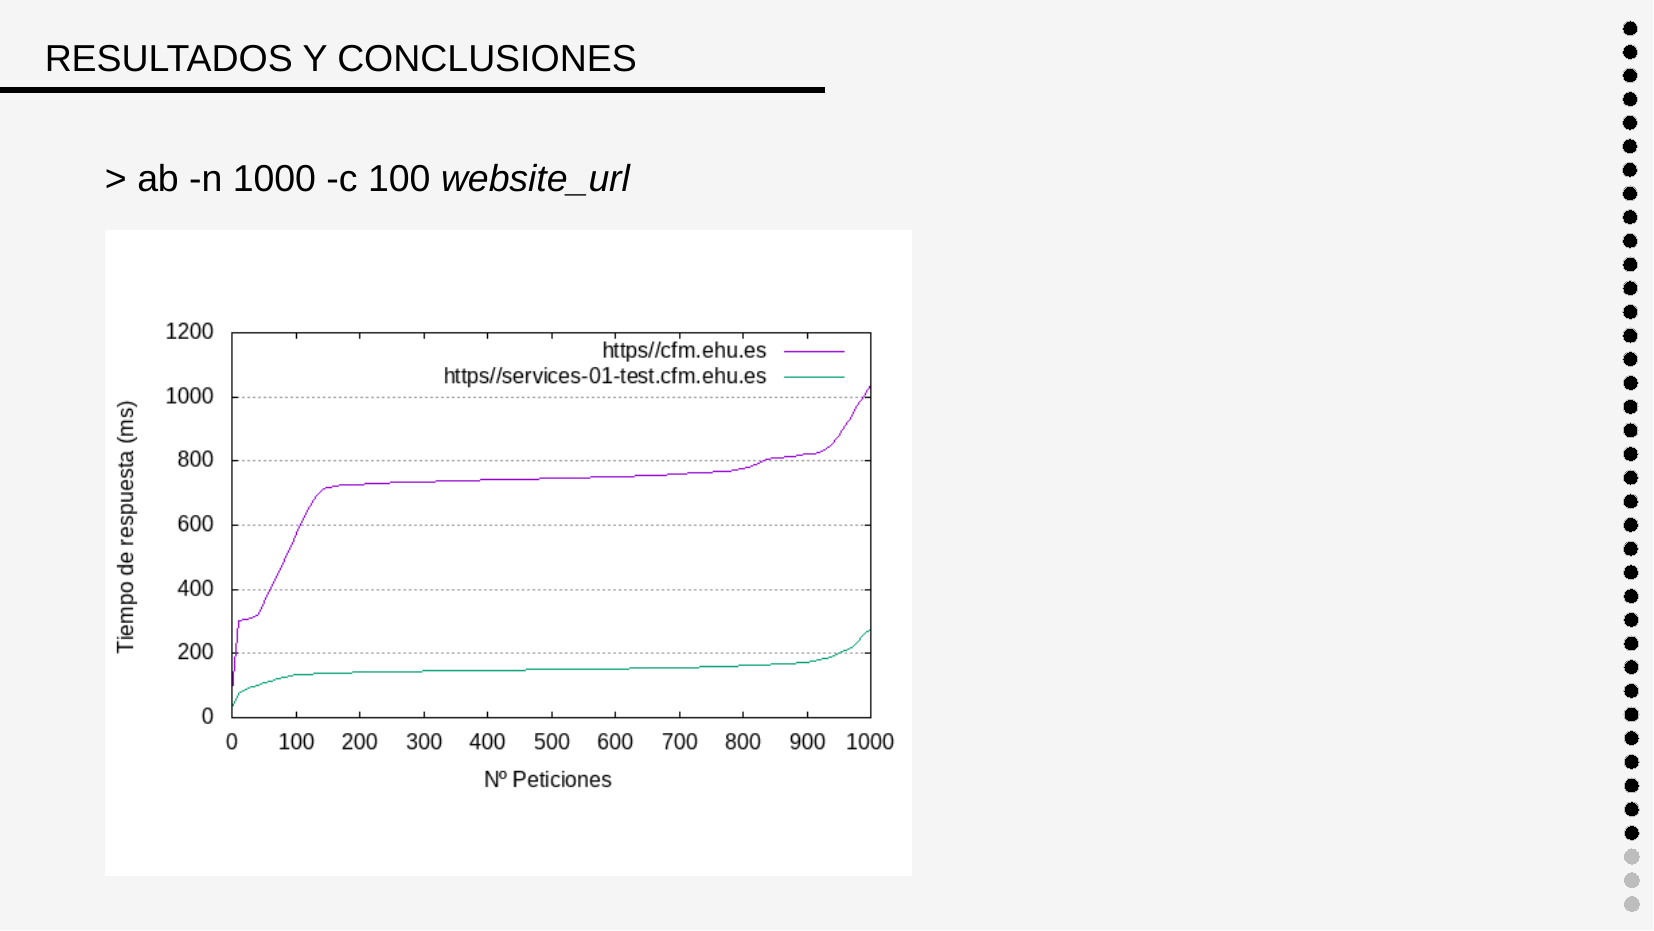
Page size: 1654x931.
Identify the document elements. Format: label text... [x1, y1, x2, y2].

text_box RESULTADOS Y CONCLUSIONES [30, 30, 826, 129]
text_box [1623, 469, 1639, 486]
text_box [1623, 446, 1639, 462]
text_box [1623, 659, 1639, 675]
text_box [1622, 327, 1638, 344]
text_box [1624, 754, 1640, 770]
text_box [1622, 138, 1638, 154]
text_box [1623, 564, 1639, 580]
text_box [1622, 185, 1638, 201]
text_box [1622, 280, 1638, 296]
text_box [1622, 304, 1638, 320]
text_box [1623, 683, 1639, 699]
text_box [1622, 91, 1638, 107]
text_box > ab -n 1000 -c 100 website_url [90, 150, 1111, 417]
text_box [1622, 209, 1638, 225]
text_box [1623, 588, 1639, 604]
picture [105, 230, 912, 876]
text_box [1624, 730, 1640, 746]
text_box [1623, 635, 1639, 651]
text_box [1624, 825, 1640, 841]
text_box [1623, 541, 1639, 557]
text_box [1622, 20, 1638, 36]
text_box [1622, 256, 1638, 272]
text_box [1622, 233, 1638, 249]
text_box [1624, 872, 1640, 888]
text_box [1624, 777, 1640, 793]
text_box [1623, 375, 1639, 391]
text_box [1622, 162, 1638, 178]
text_box [1623, 399, 1639, 415]
text_box [1623, 517, 1639, 533]
text_box [1624, 848, 1640, 865]
text_box [1624, 801, 1640, 817]
text_box [1622, 115, 1638, 131]
text_box [1622, 67, 1638, 83]
text_box [1623, 612, 1639, 628]
text_box [1623, 493, 1639, 509]
text_box [1624, 896, 1640, 912]
text_box [1623, 706, 1640, 722]
text_box [1622, 44, 1638, 60]
text_box [1622, 351, 1638, 367]
text_box [1623, 422, 1639, 438]
